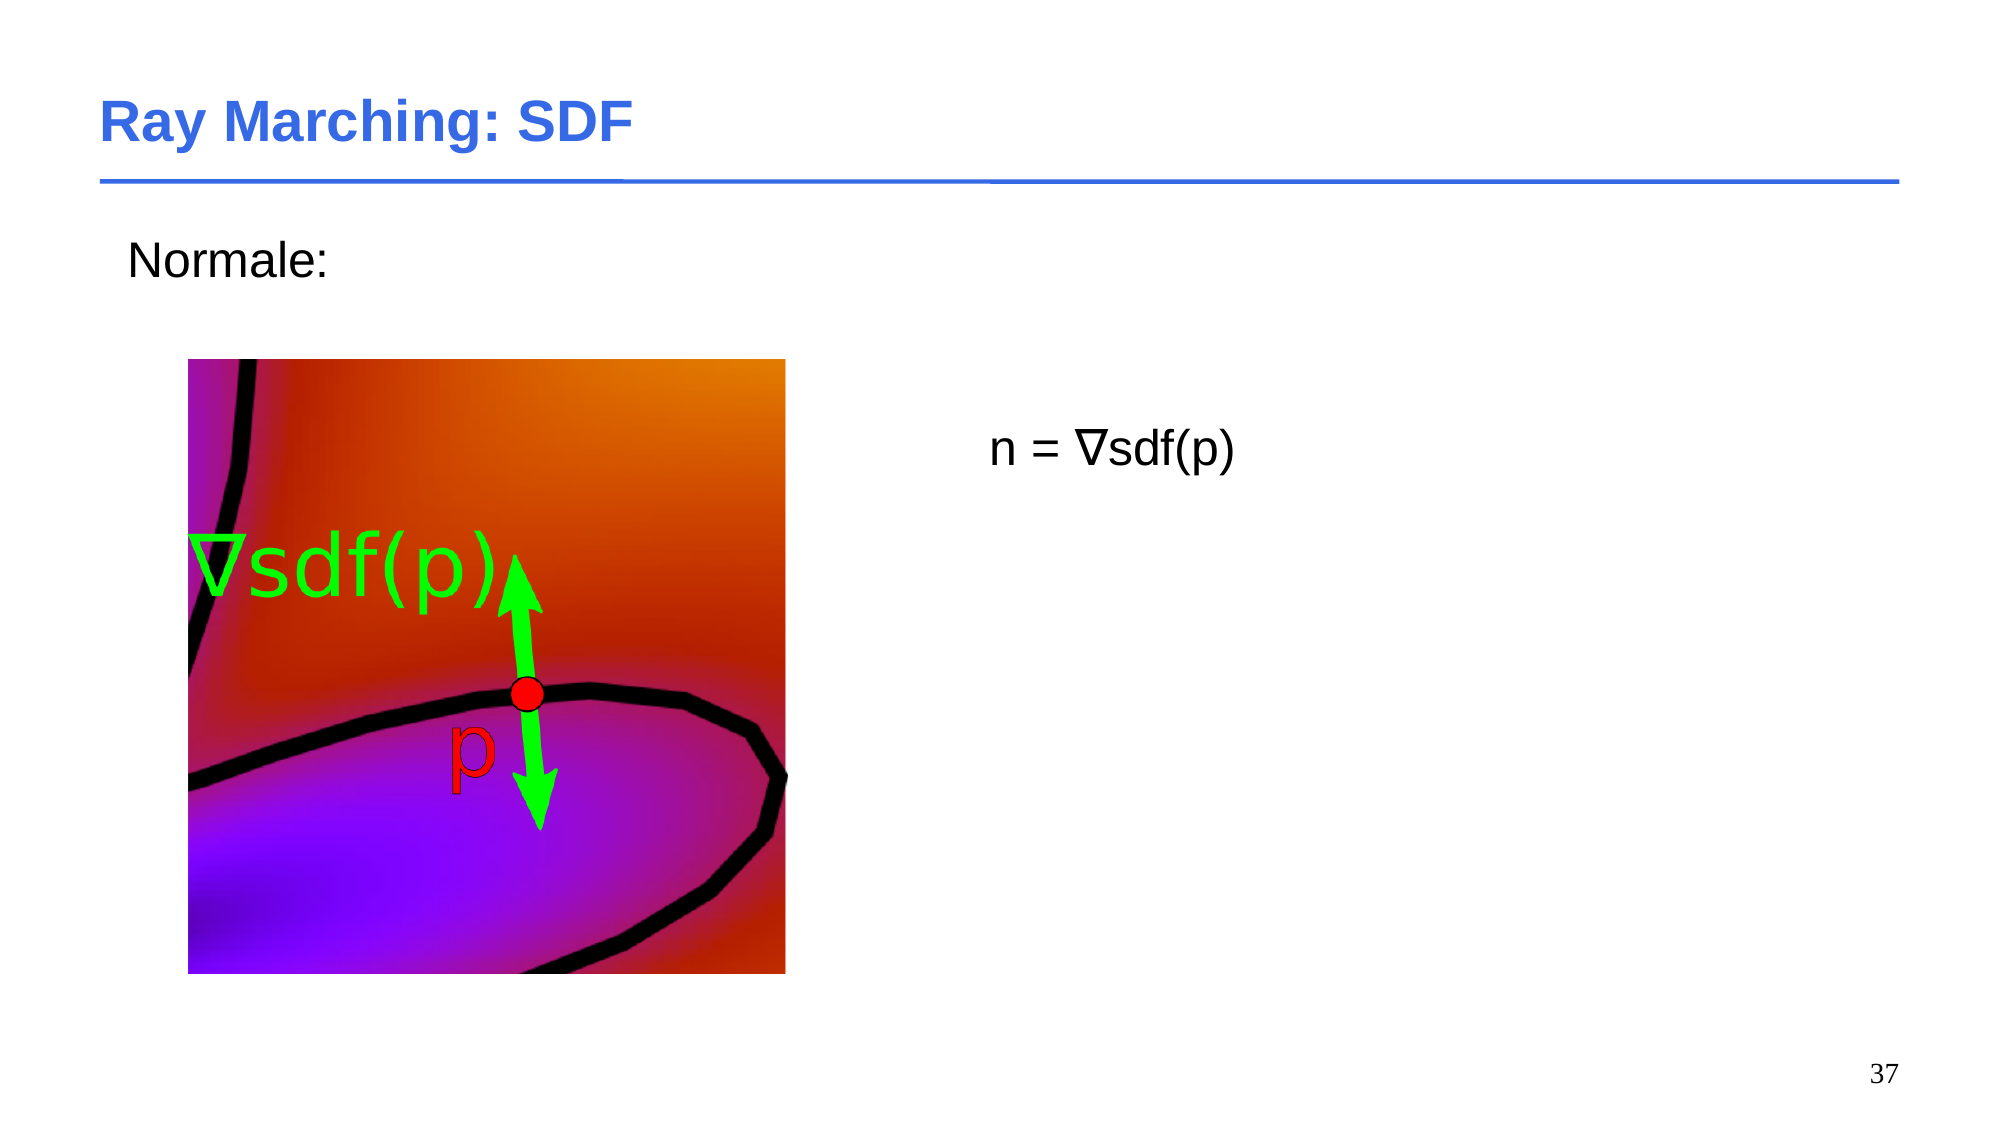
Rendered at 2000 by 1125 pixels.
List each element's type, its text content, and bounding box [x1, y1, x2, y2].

text_box n = ∇sdf(p) [975, 412, 1576, 484]
picture [187, 359, 788, 974]
text_box Normale: [112, 224, 826, 601]
title Ray Marching: SDF [99, 27, 1900, 215]
